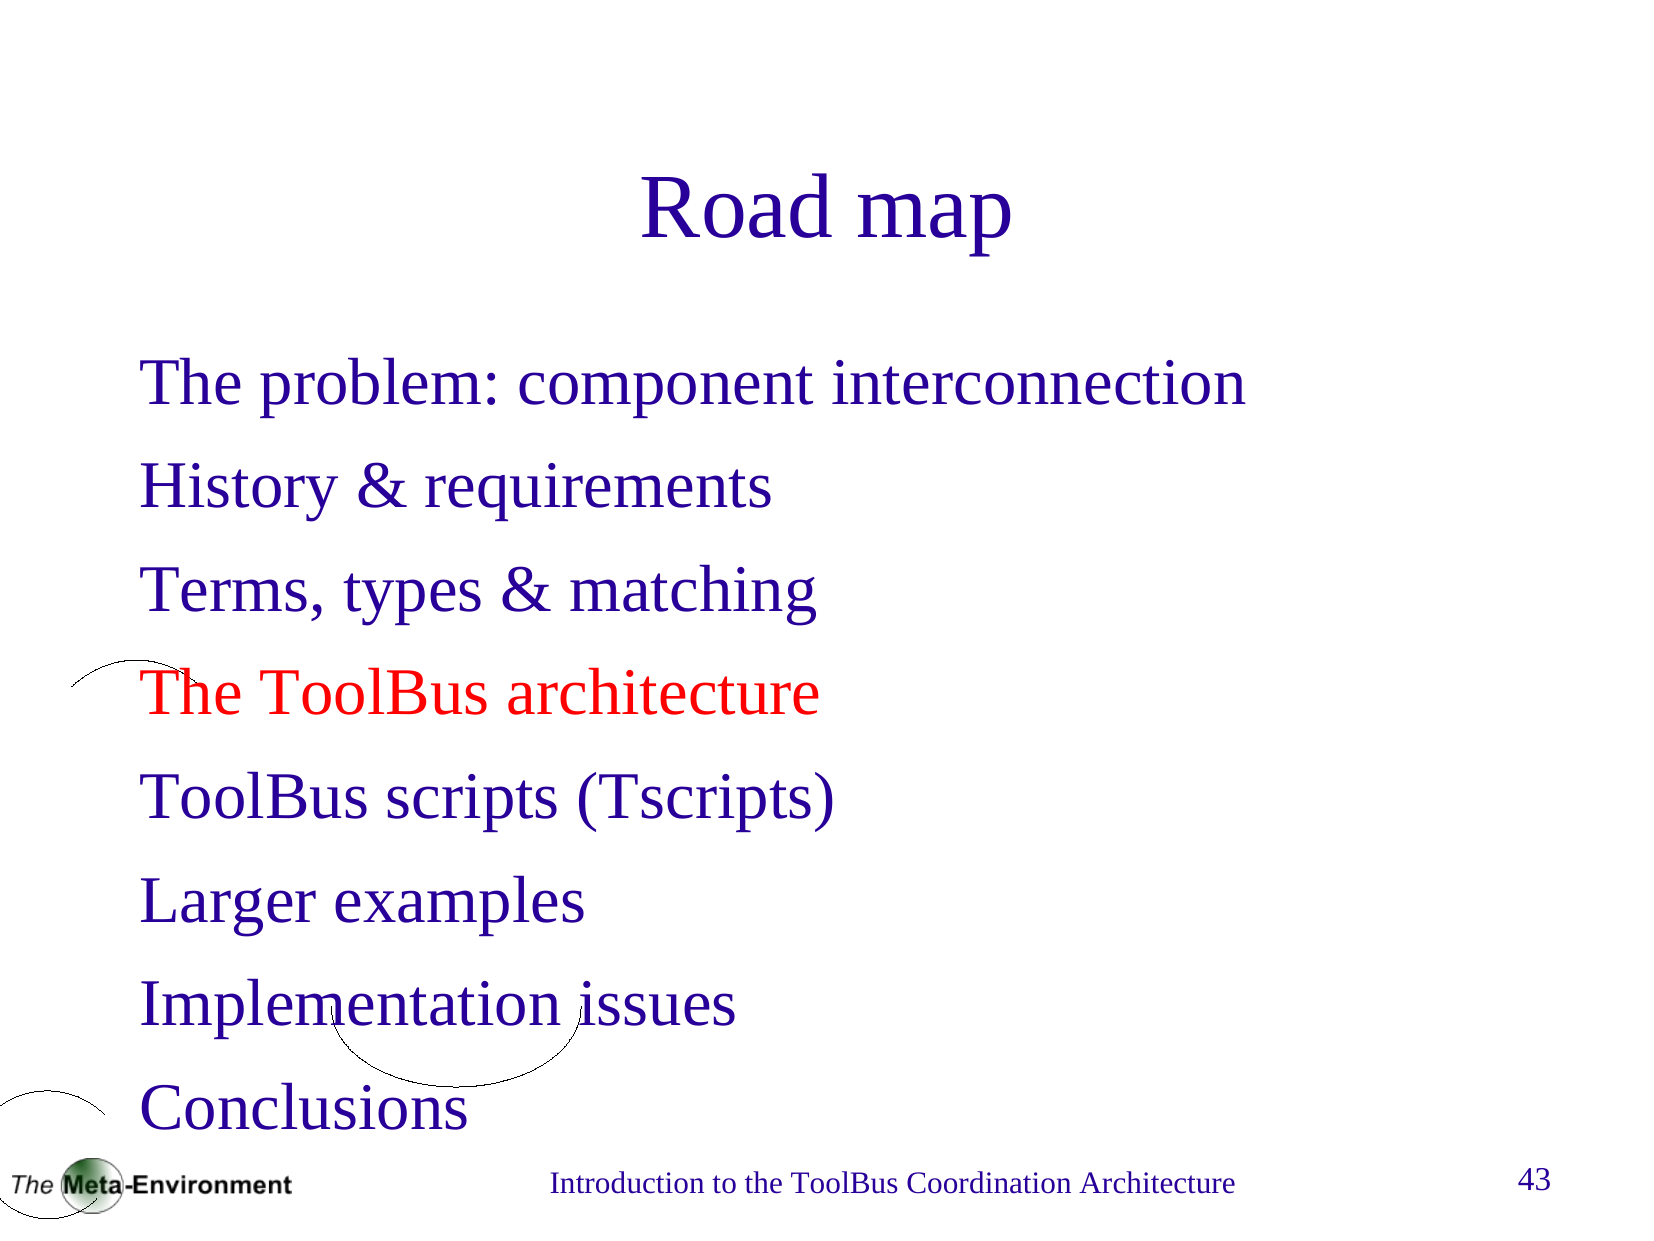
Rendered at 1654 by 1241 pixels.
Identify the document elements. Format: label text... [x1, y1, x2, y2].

picture [12, 1158, 292, 1214]
title Road map [121, 102, 1534, 311]
list The problem: component interconnection History & requirements Terms, types & matching The ToolBus architecture ToolBus scripts (Tscripts) Larger examples Implementation issues Conclusions [121, 344, 1534, 1144]
